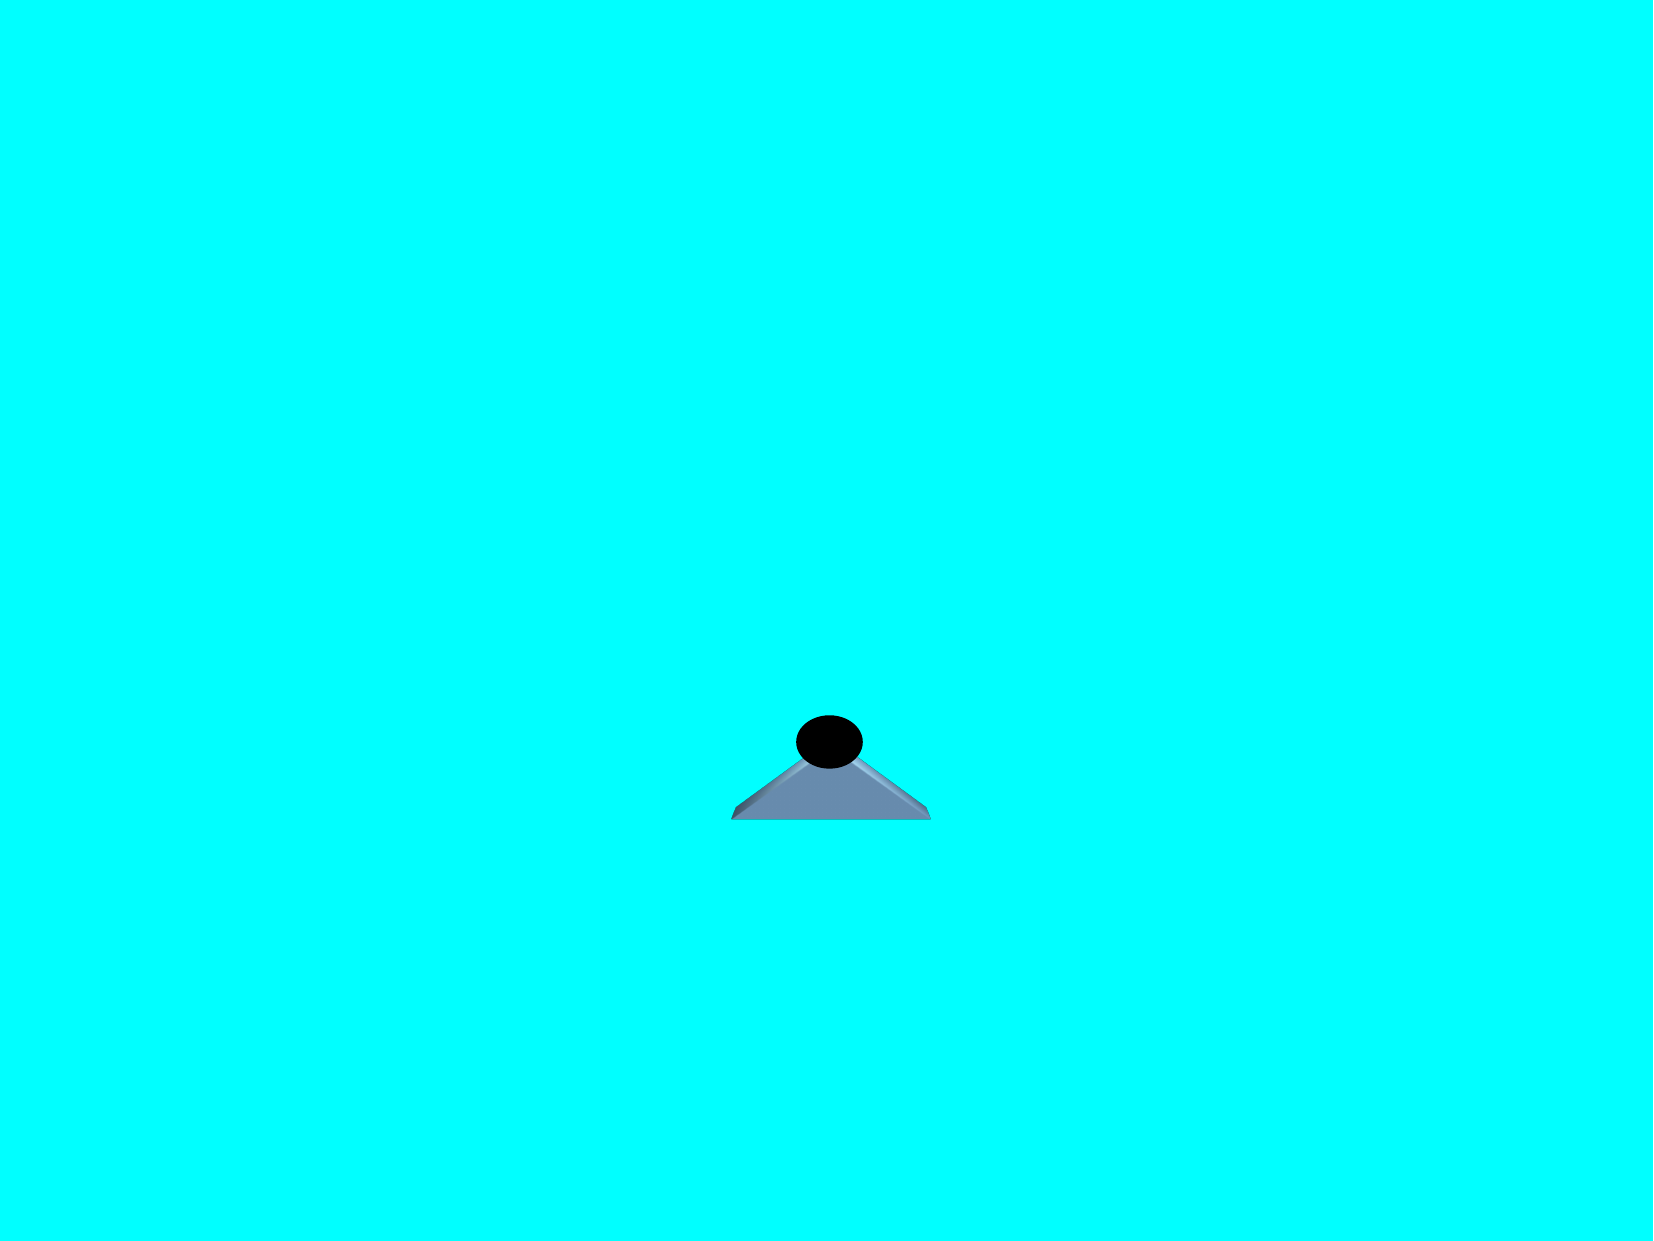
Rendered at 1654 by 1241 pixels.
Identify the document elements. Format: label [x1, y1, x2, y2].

text_box [796, 716, 863, 768]
